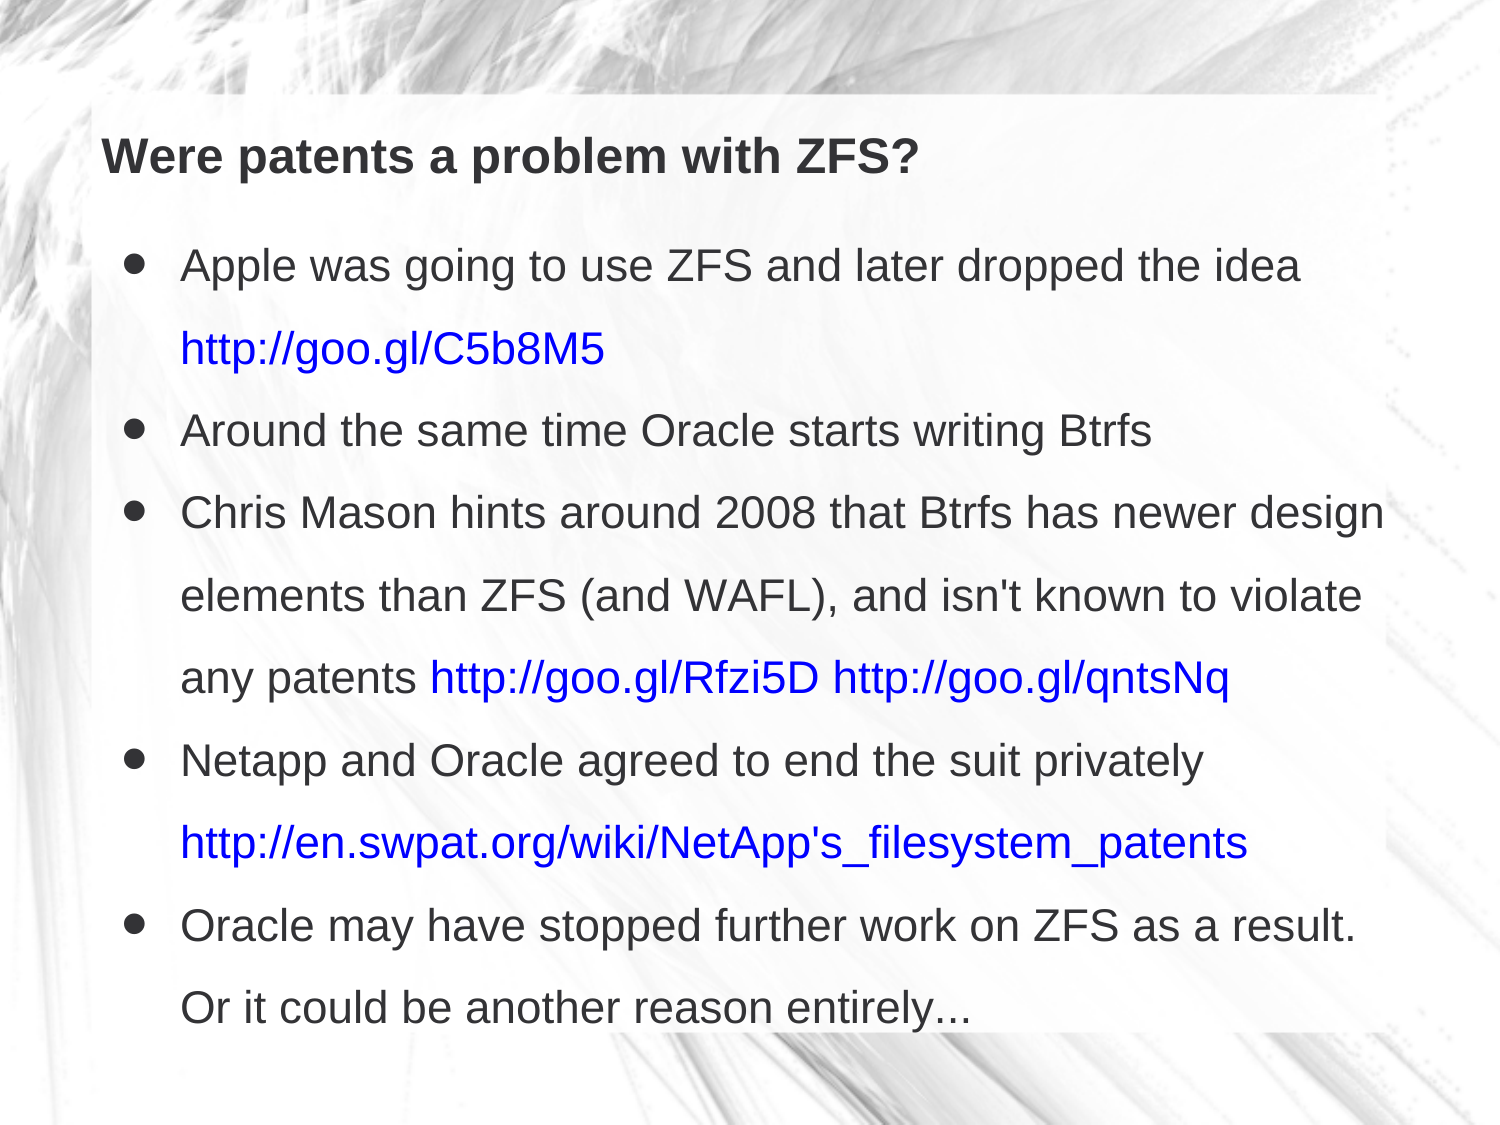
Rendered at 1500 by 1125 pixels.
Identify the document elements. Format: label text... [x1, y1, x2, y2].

picture [0, 0, 1500, 1125]
title Were patents a problem with ZFS? [61, 108, 1412, 196]
list Apple was going to use ZFS and later dropped the idea http://goo.gl/C5b8M5 Around the same time Oracle starts writing Btrfs Chris Mason hints around 2008 that Btrfs has newer design elements than ZFS (and WAFL), and isn't known to violate any patents http://goo.gl/Rfzi5D http://goo.gl/qntsNq Netapp and Oracle agreed to end the suit privately http://en.swpat.org/wiki/NetApp's_filesystem_patents Oracle may have stopped further work on ZFS as a result. Or it could be another reason entirely... [90, 193, 1426, 1079]
